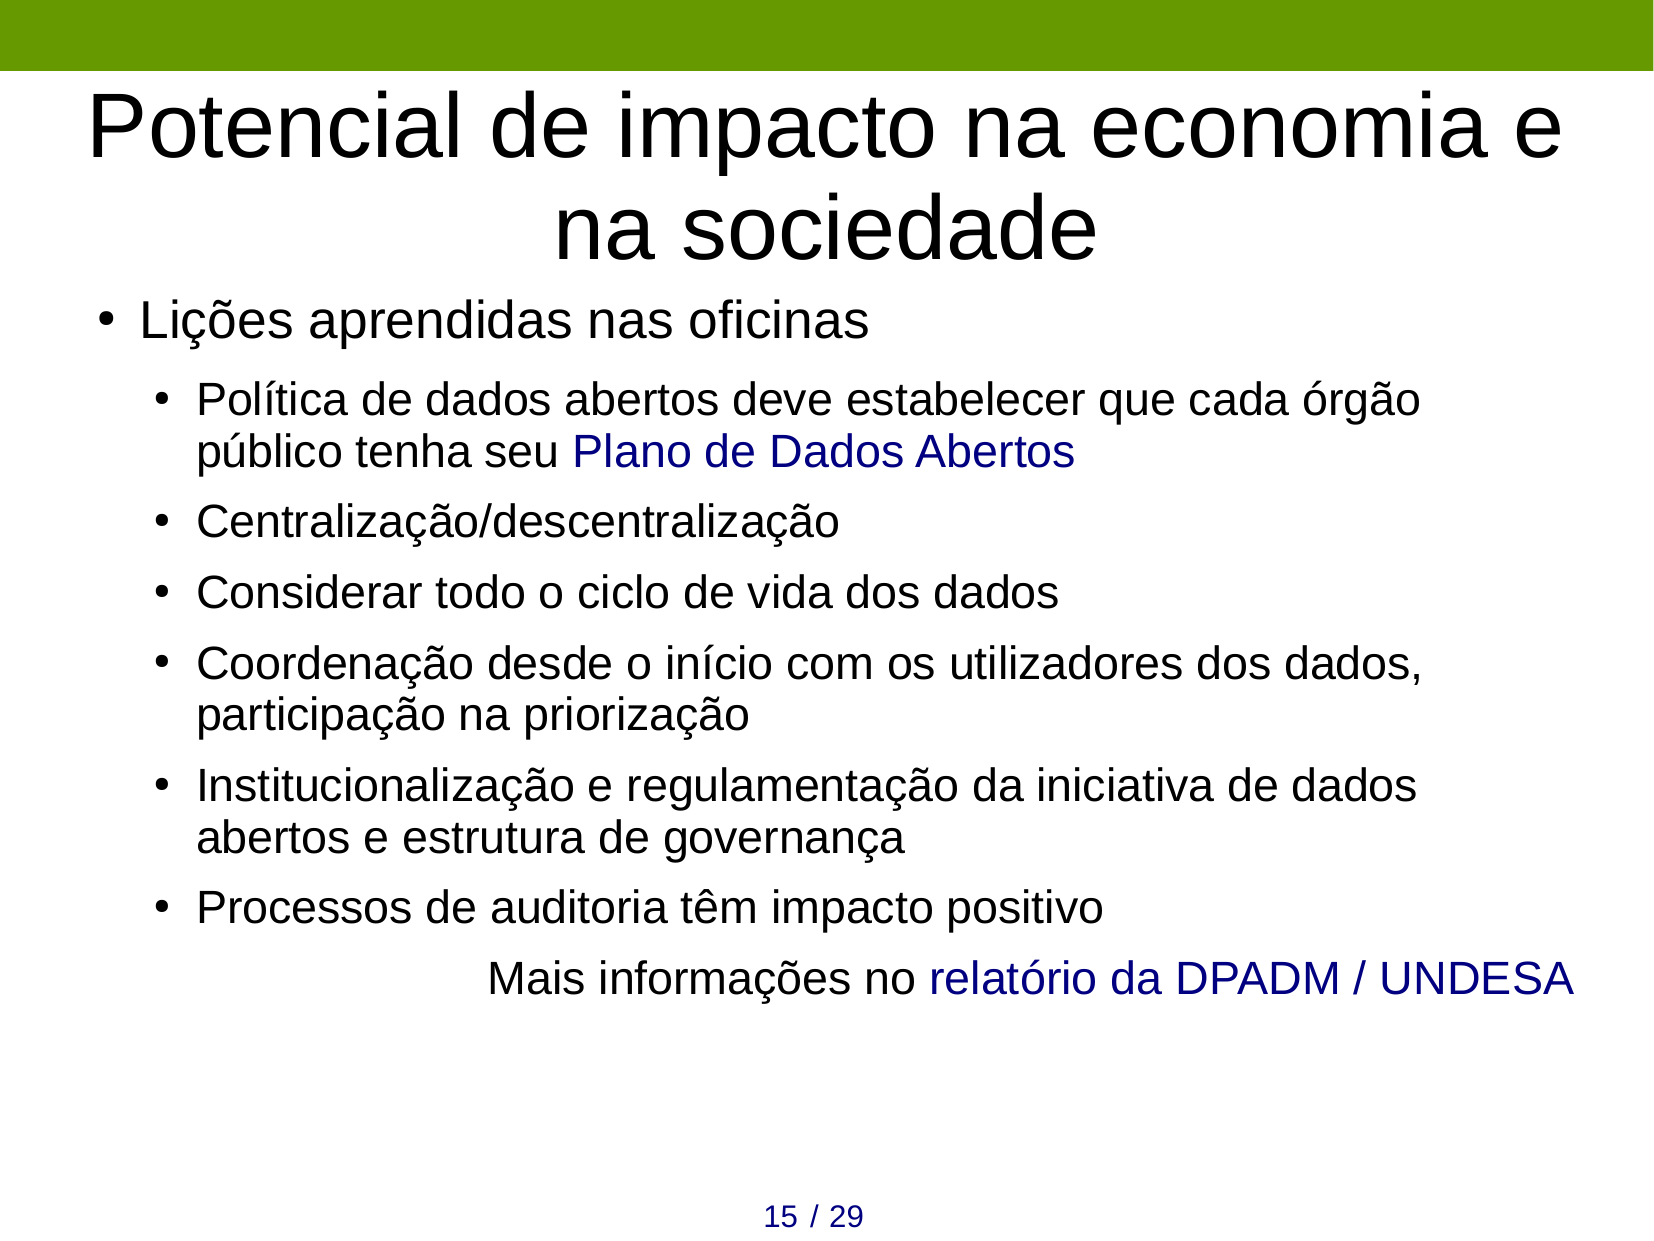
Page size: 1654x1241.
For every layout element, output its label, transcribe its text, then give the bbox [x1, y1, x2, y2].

list Lições aprendidas nas oficinas Política de dados abertos deve estabelecer que cada órgão público tenha seu Plano de Dados Abertos Centralização/descentralização Considerar todo o ciclo de vida dos dados Coordenação desde o início com os utilizadores dos dados, participação na priorização Institucionalização e regulamentação da iniciativa de dados abertos e estrutura de governança Processos de auditoria têm impacto positivo Mais informações no relatório da DPADM / UNDESA [82, 290, 1571, 1010]
text_box 29 [851, 1191, 920, 1241]
title / [779, 1191, 851, 1241]
title Potencial de impacto na economia e na sociedade [82, 73, 1571, 281]
text_box <número> [640, 1191, 779, 1241]
